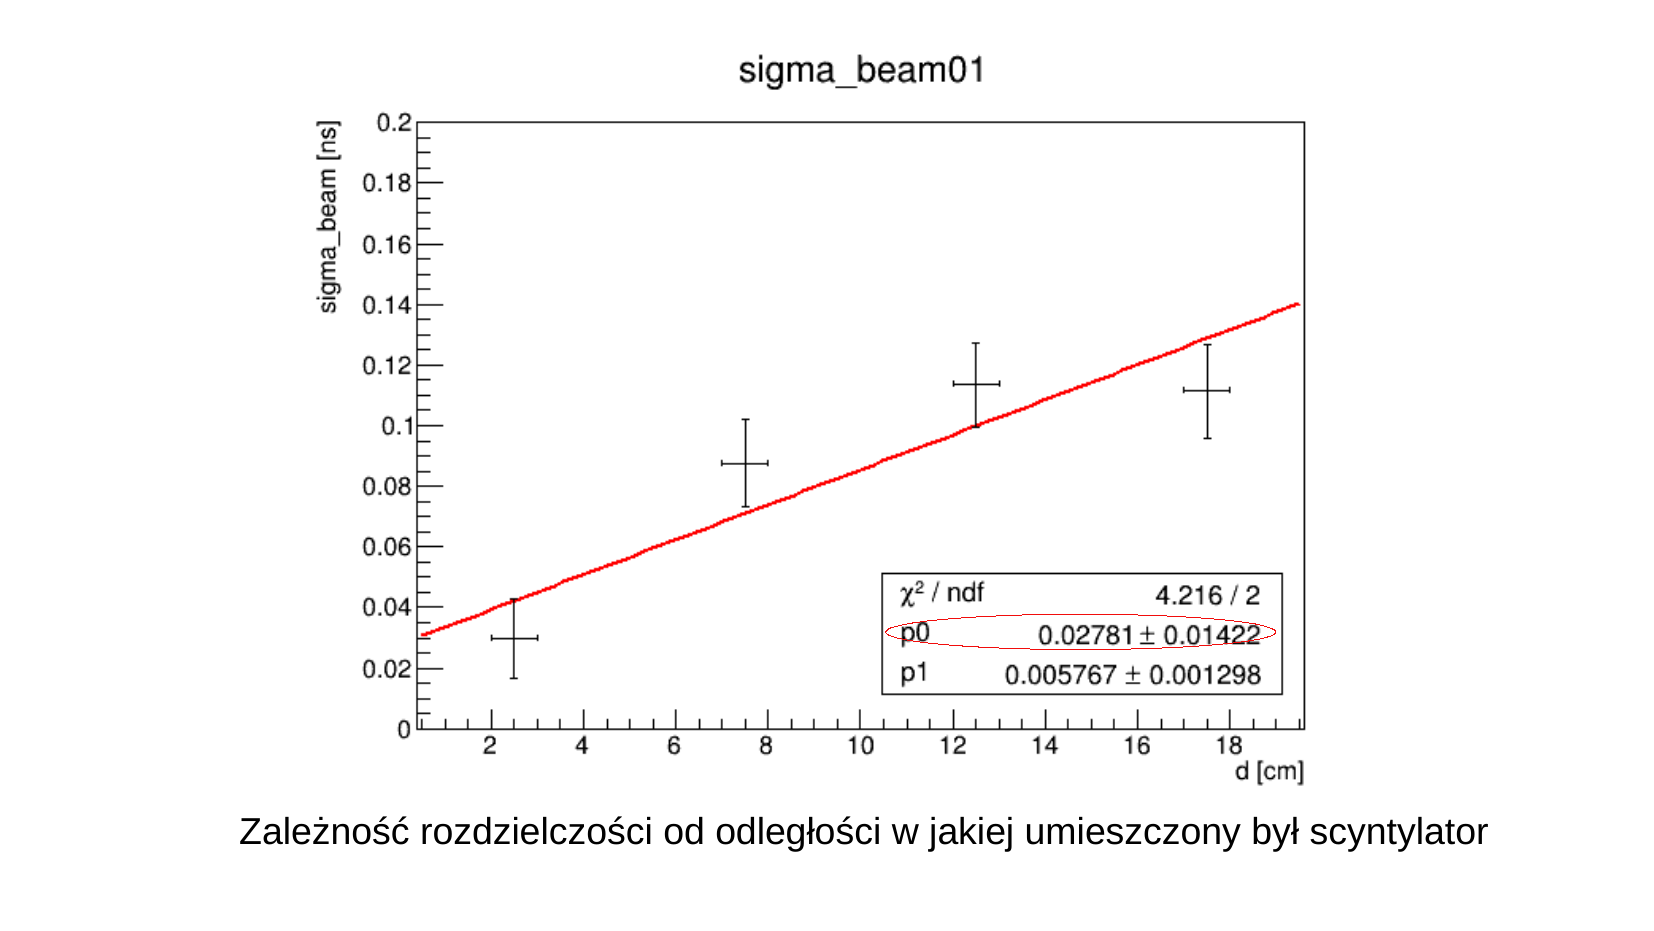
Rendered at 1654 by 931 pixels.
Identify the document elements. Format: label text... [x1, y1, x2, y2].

picture [307, 47, 1415, 803]
text_box Zależność rozdzielczości od odległości w jakiej umieszczony był scyntylator [224, 803, 1515, 860]
